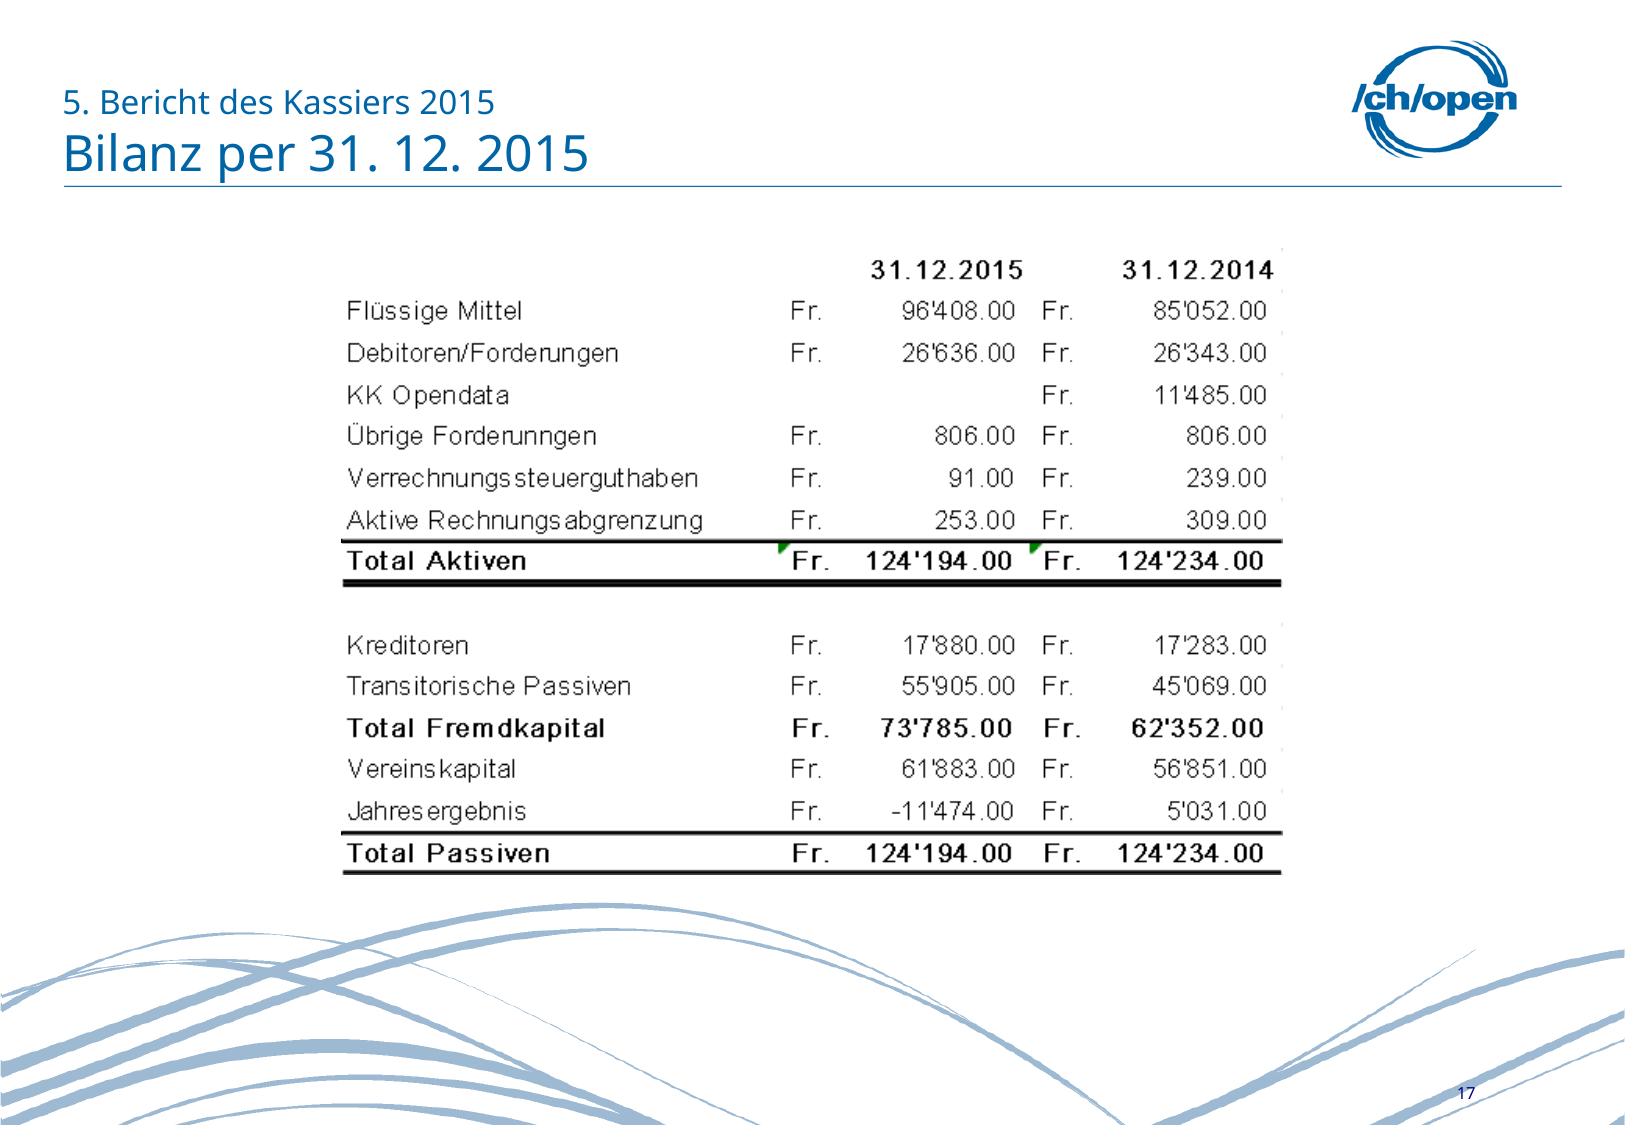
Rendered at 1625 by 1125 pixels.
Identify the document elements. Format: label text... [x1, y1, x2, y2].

picture [341, 248, 1283, 876]
text_box 5. Bericht des Kassiers 2015 Bilanz per 31. 12. 2015 [62, 82, 1326, 181]
